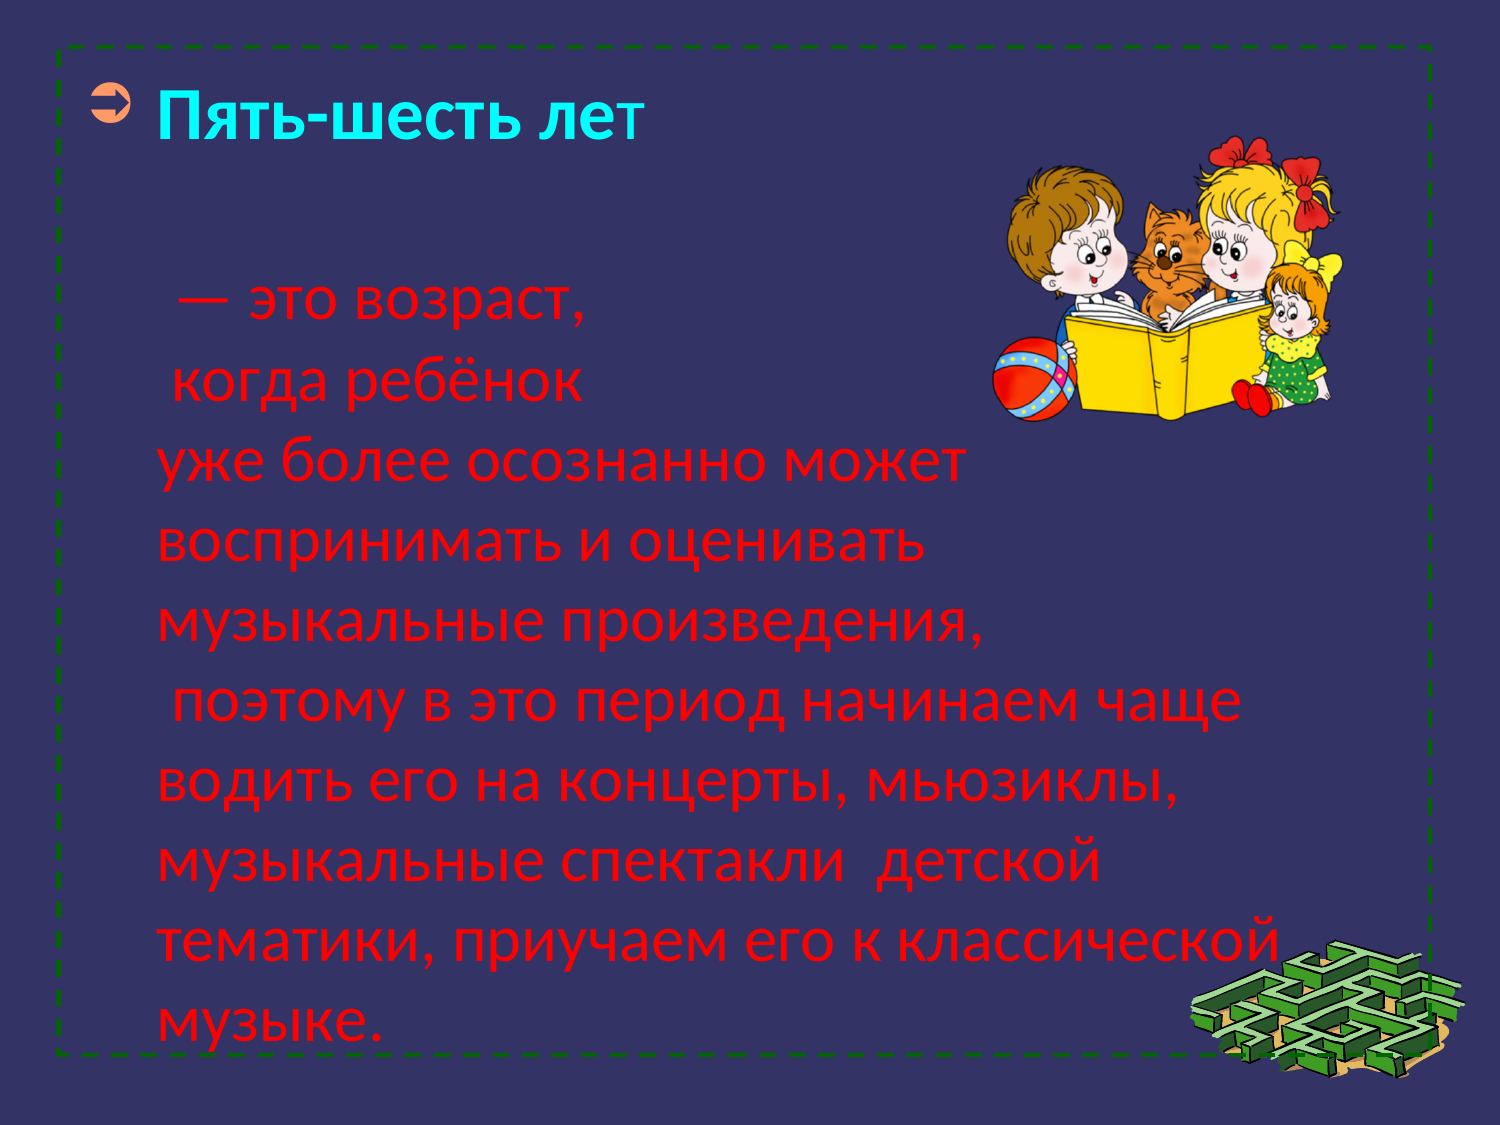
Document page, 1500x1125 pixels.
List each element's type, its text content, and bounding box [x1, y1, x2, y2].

list Пять-шесть лет — это возраст, когда ребёнок уже более осознанно может воспринимать и оценивать музыкальные произведения, поэтому в это период начинаем чаще водить его на концерты, мьюзиклы, музыкальные спектакли детской тематики, приучаем его к классической музыке. [58, 57, 1407, 817]
list [75, 70, 1425, 1005]
